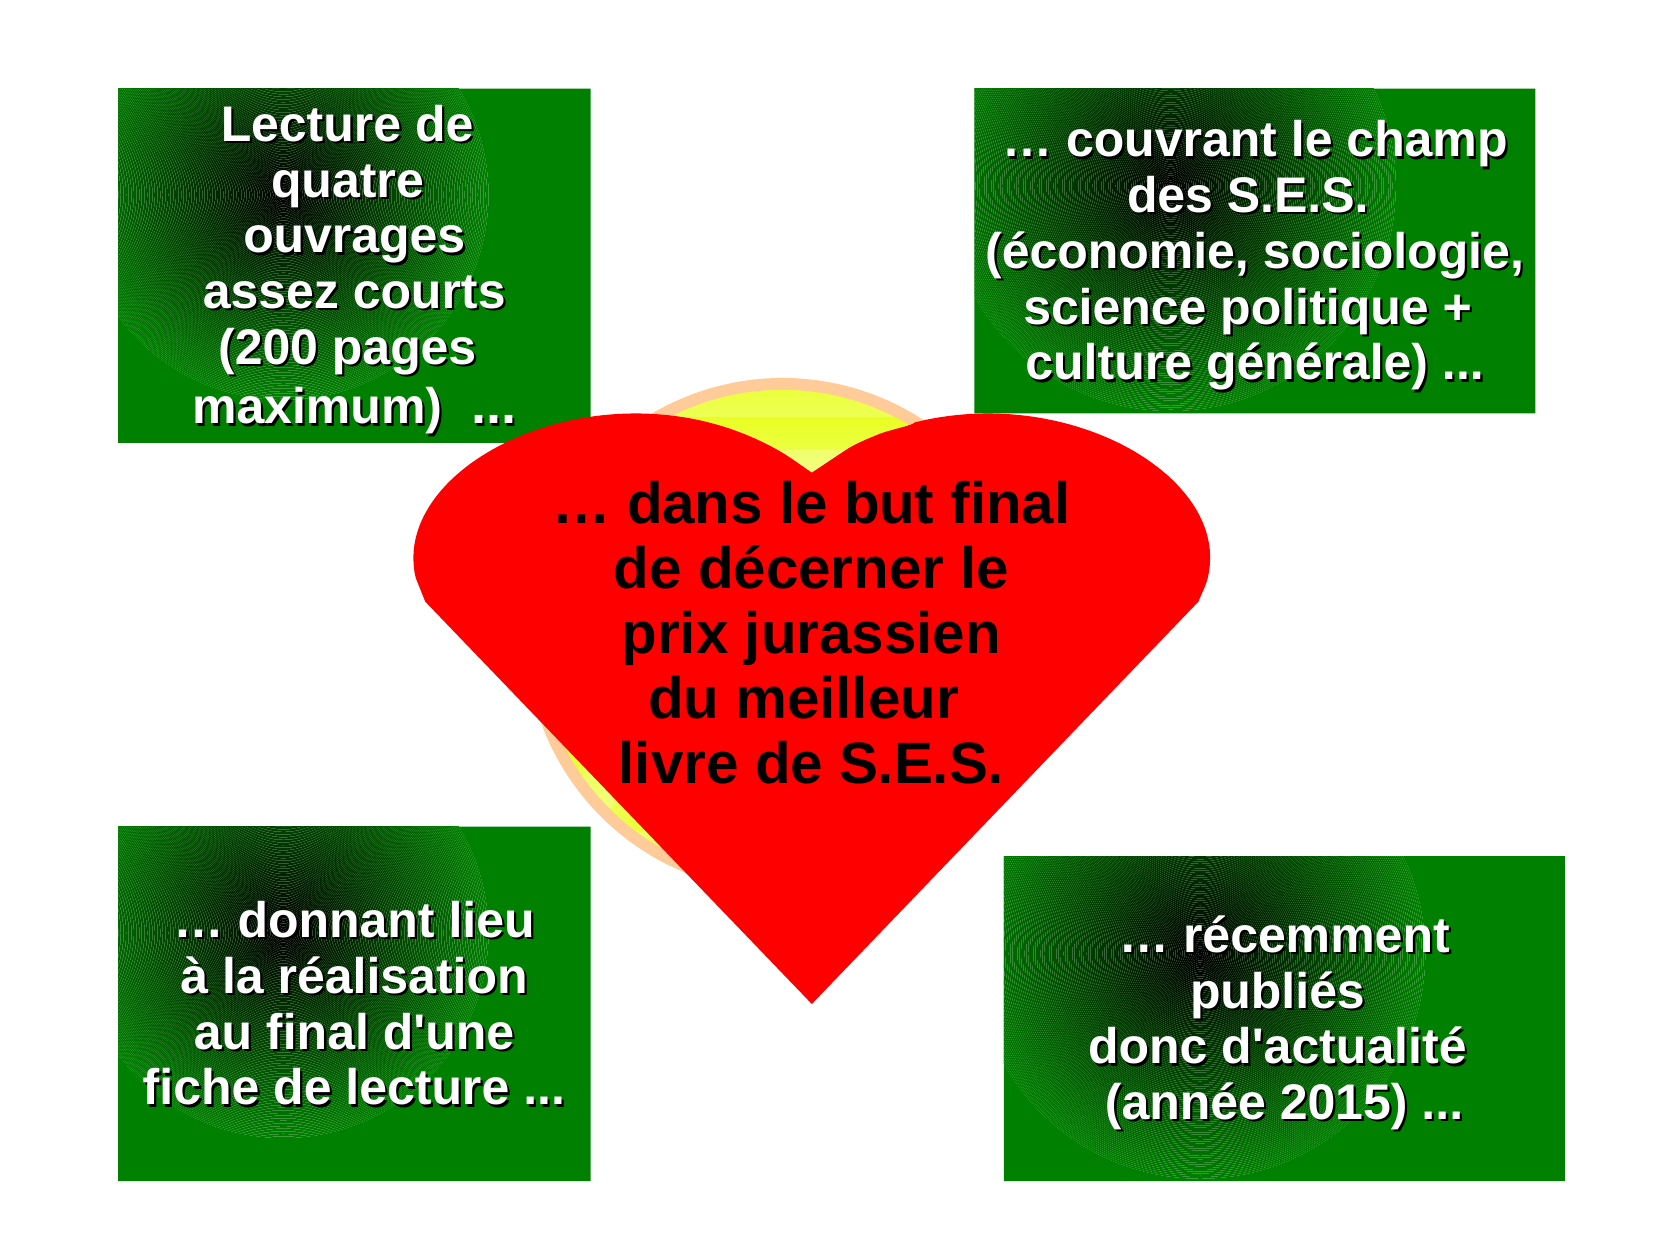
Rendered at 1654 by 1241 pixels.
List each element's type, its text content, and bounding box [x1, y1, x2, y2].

text_box … couvrant le champ des S.E.S. (économie, sociologie, science politique + culture générale) ... [974, 88, 1536, 414]
text_box … récemment publiés donc d'actualité (année 2015) ... [1003, 856, 1565, 1182]
text_box Lecture de quatre ouvrages assez courts (200 pages maximum) ... [118, 88, 591, 443]
text_box I. CONTENU [663, 383, 916, 471]
text_box … dans le but final de décerner le prix jurassien du meilleur livre de S.E.S. [413, 413, 1211, 1004]
text_box I. CONTENU [551, 734, 674, 862]
text_box … donnant lieu à la réalisation au final d'une fiche de lecture ... [118, 826, 591, 1182]
